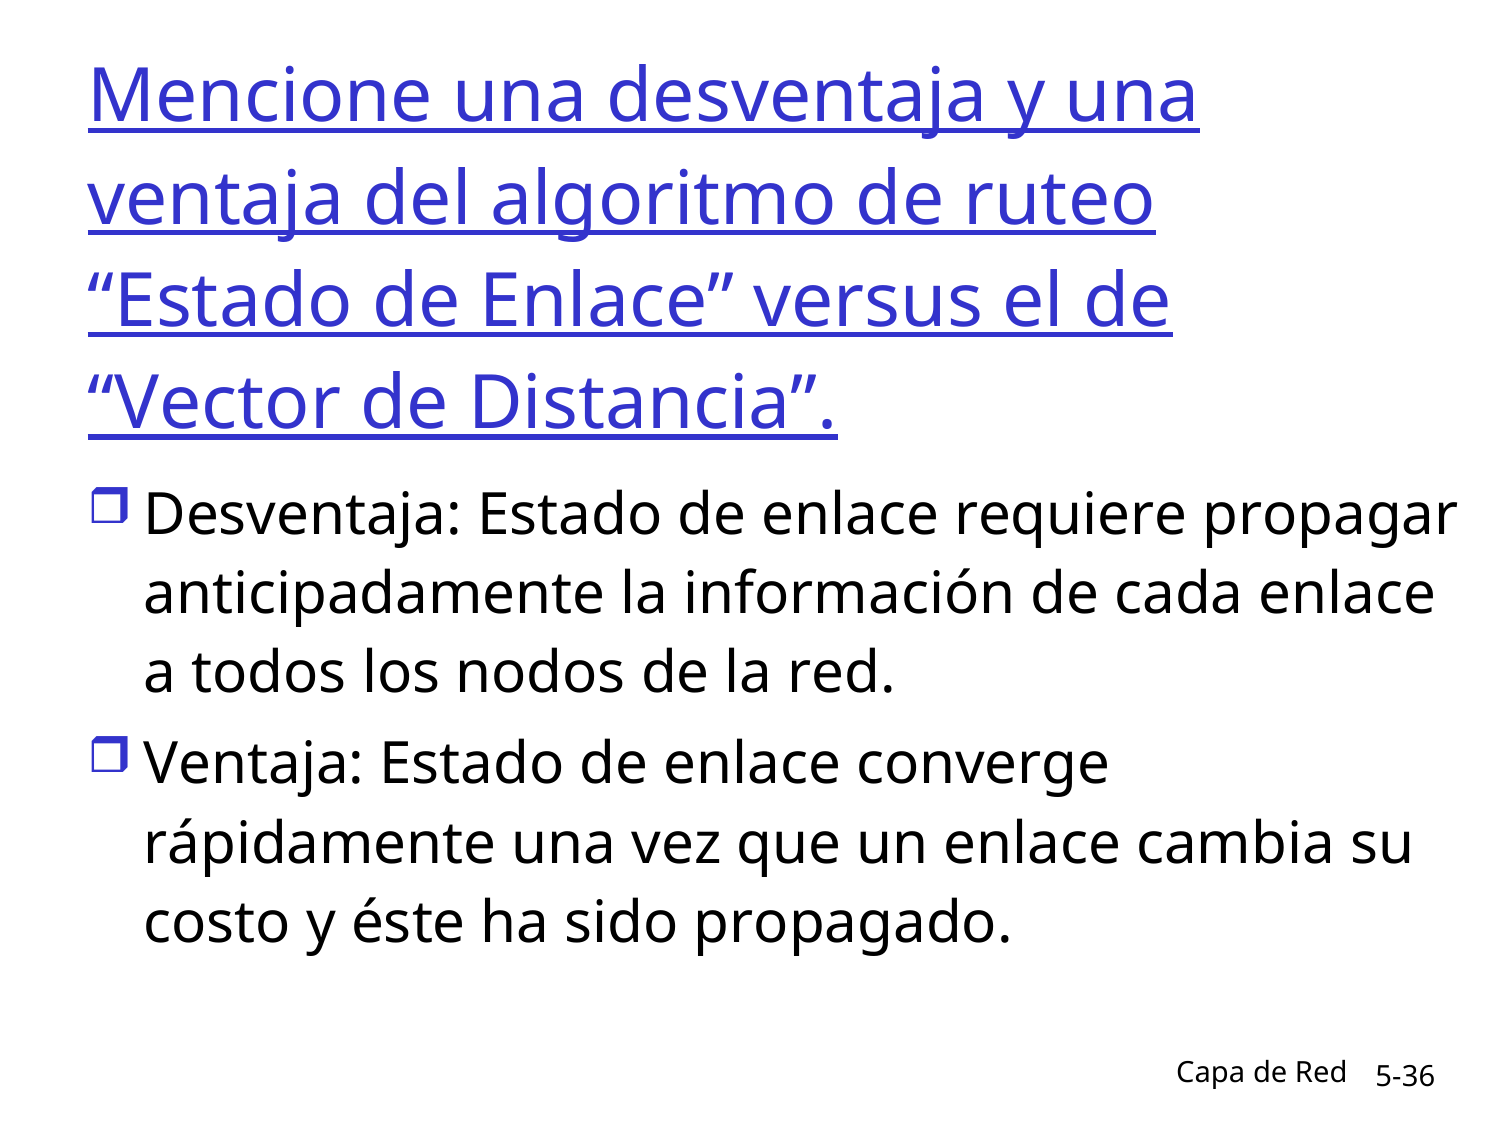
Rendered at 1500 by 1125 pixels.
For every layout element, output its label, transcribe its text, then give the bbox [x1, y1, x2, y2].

list Desventaja: Estado de enlace requiere propagar anticipadamente la información de cada enlace a todos los nodos de la red. Ventaja: Estado de enlace converge rápidamente una vez que un enlace cambia su costo y éste ha sido propagado. [87, 471, 1463, 911]
title Mencione una desventaja y una ventaja del algoritmo de ruteo “Estado de Enlace” versus el de “Vector de Distancia”. [87, 81, 1363, 412]
